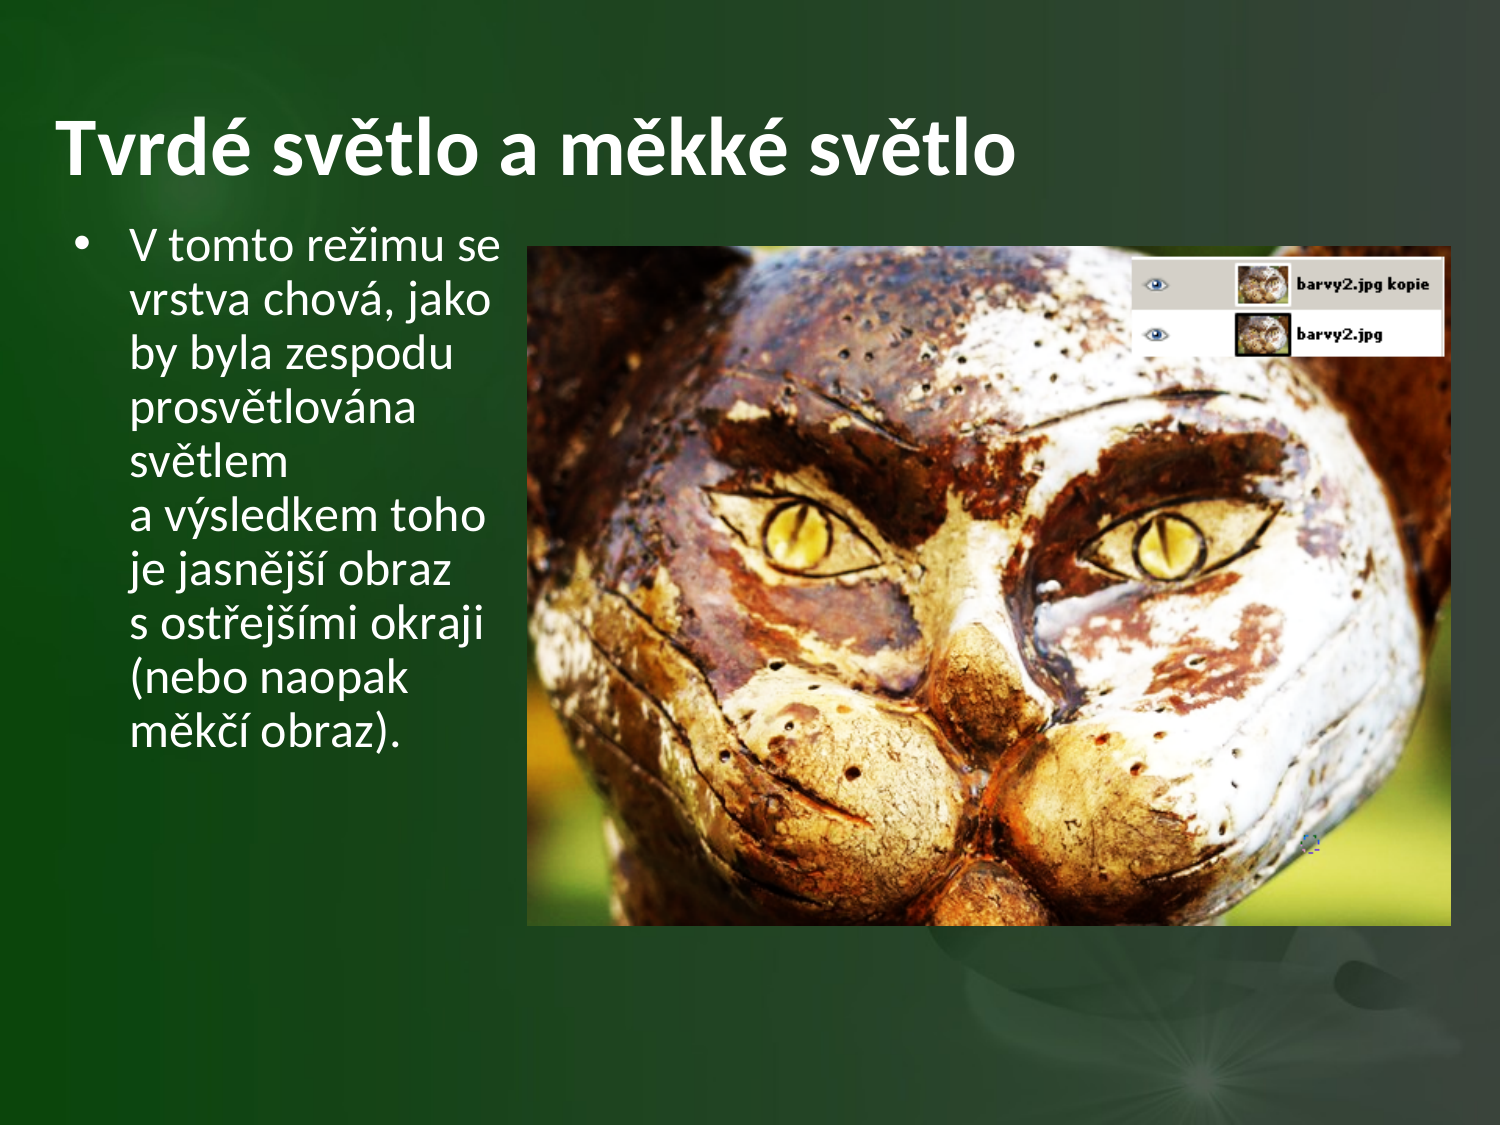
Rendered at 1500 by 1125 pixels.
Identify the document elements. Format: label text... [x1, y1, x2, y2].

picture [0, 0, 1500, 1125]
text_box Tvrdé světlo a měkké světlo [41, 66, 1378, 219]
text_box V tomto režimu se vrstva chová, jako by byla zespodu prosvětlována světlem a výsledkem toho je jasnější obraz s ostřejšími okraji (nebo naopak měkčí obraz). [58, 210, 528, 774]
